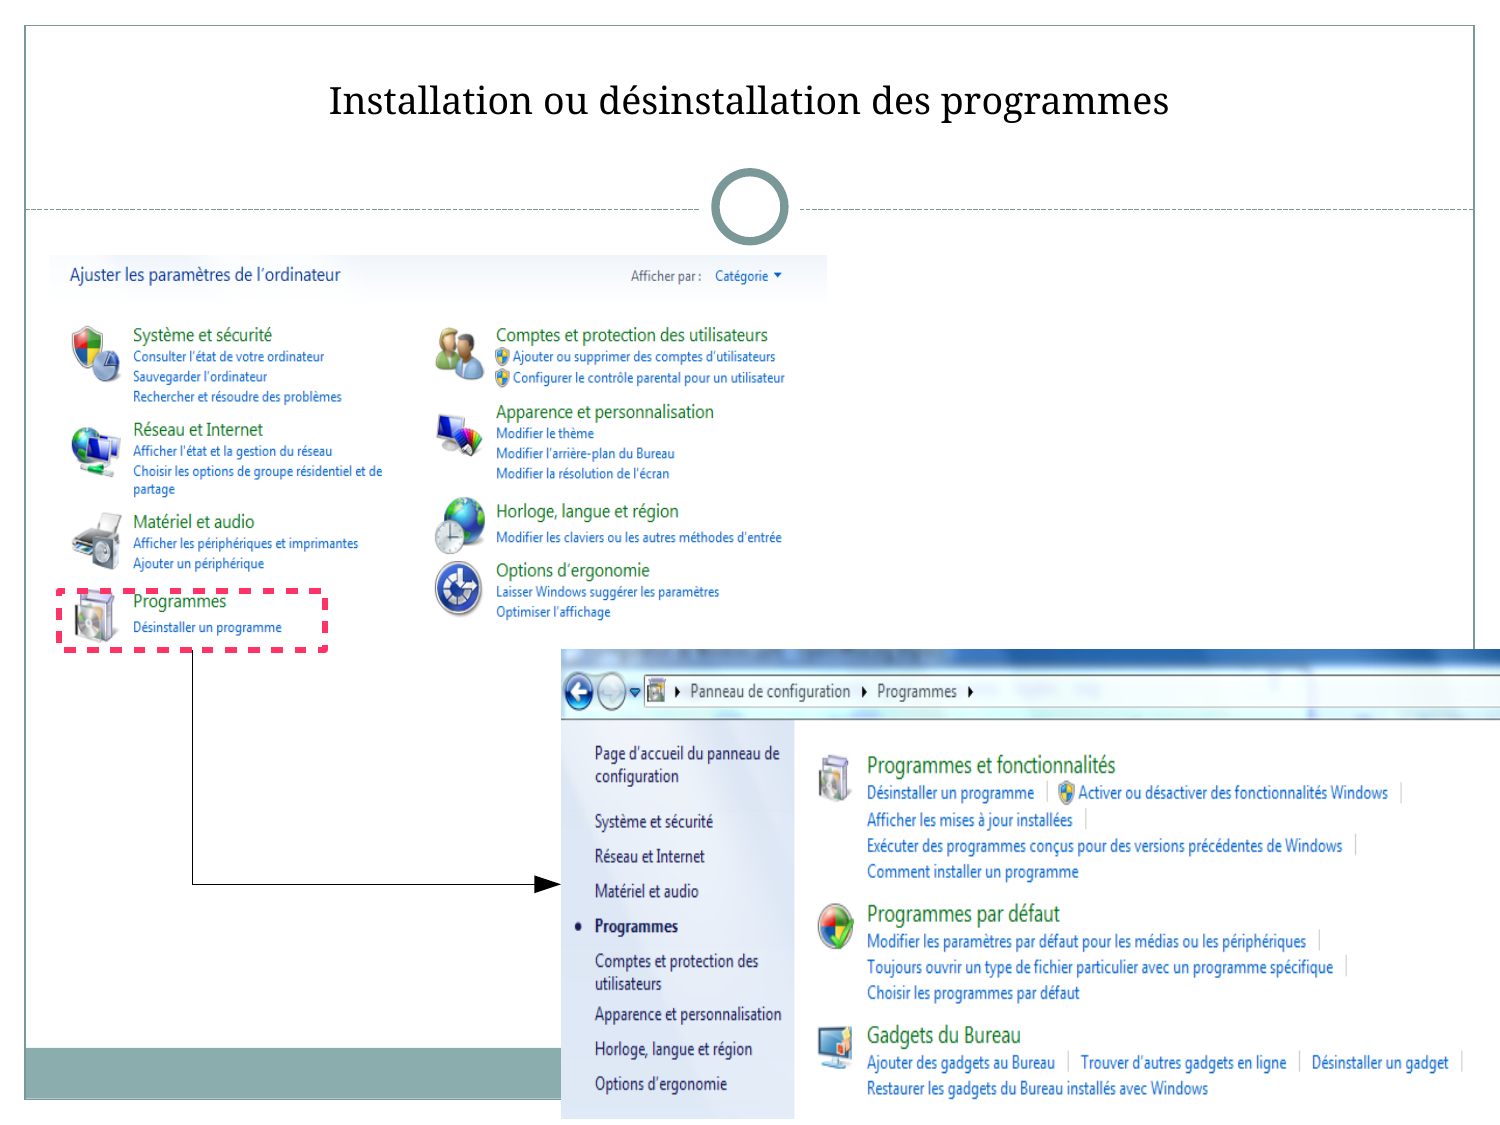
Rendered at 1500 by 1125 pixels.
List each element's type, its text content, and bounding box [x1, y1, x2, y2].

picture [49, 255, 1500, 1120]
title Installation ou désinstallation des programmes [49, 37, 1450, 162]
